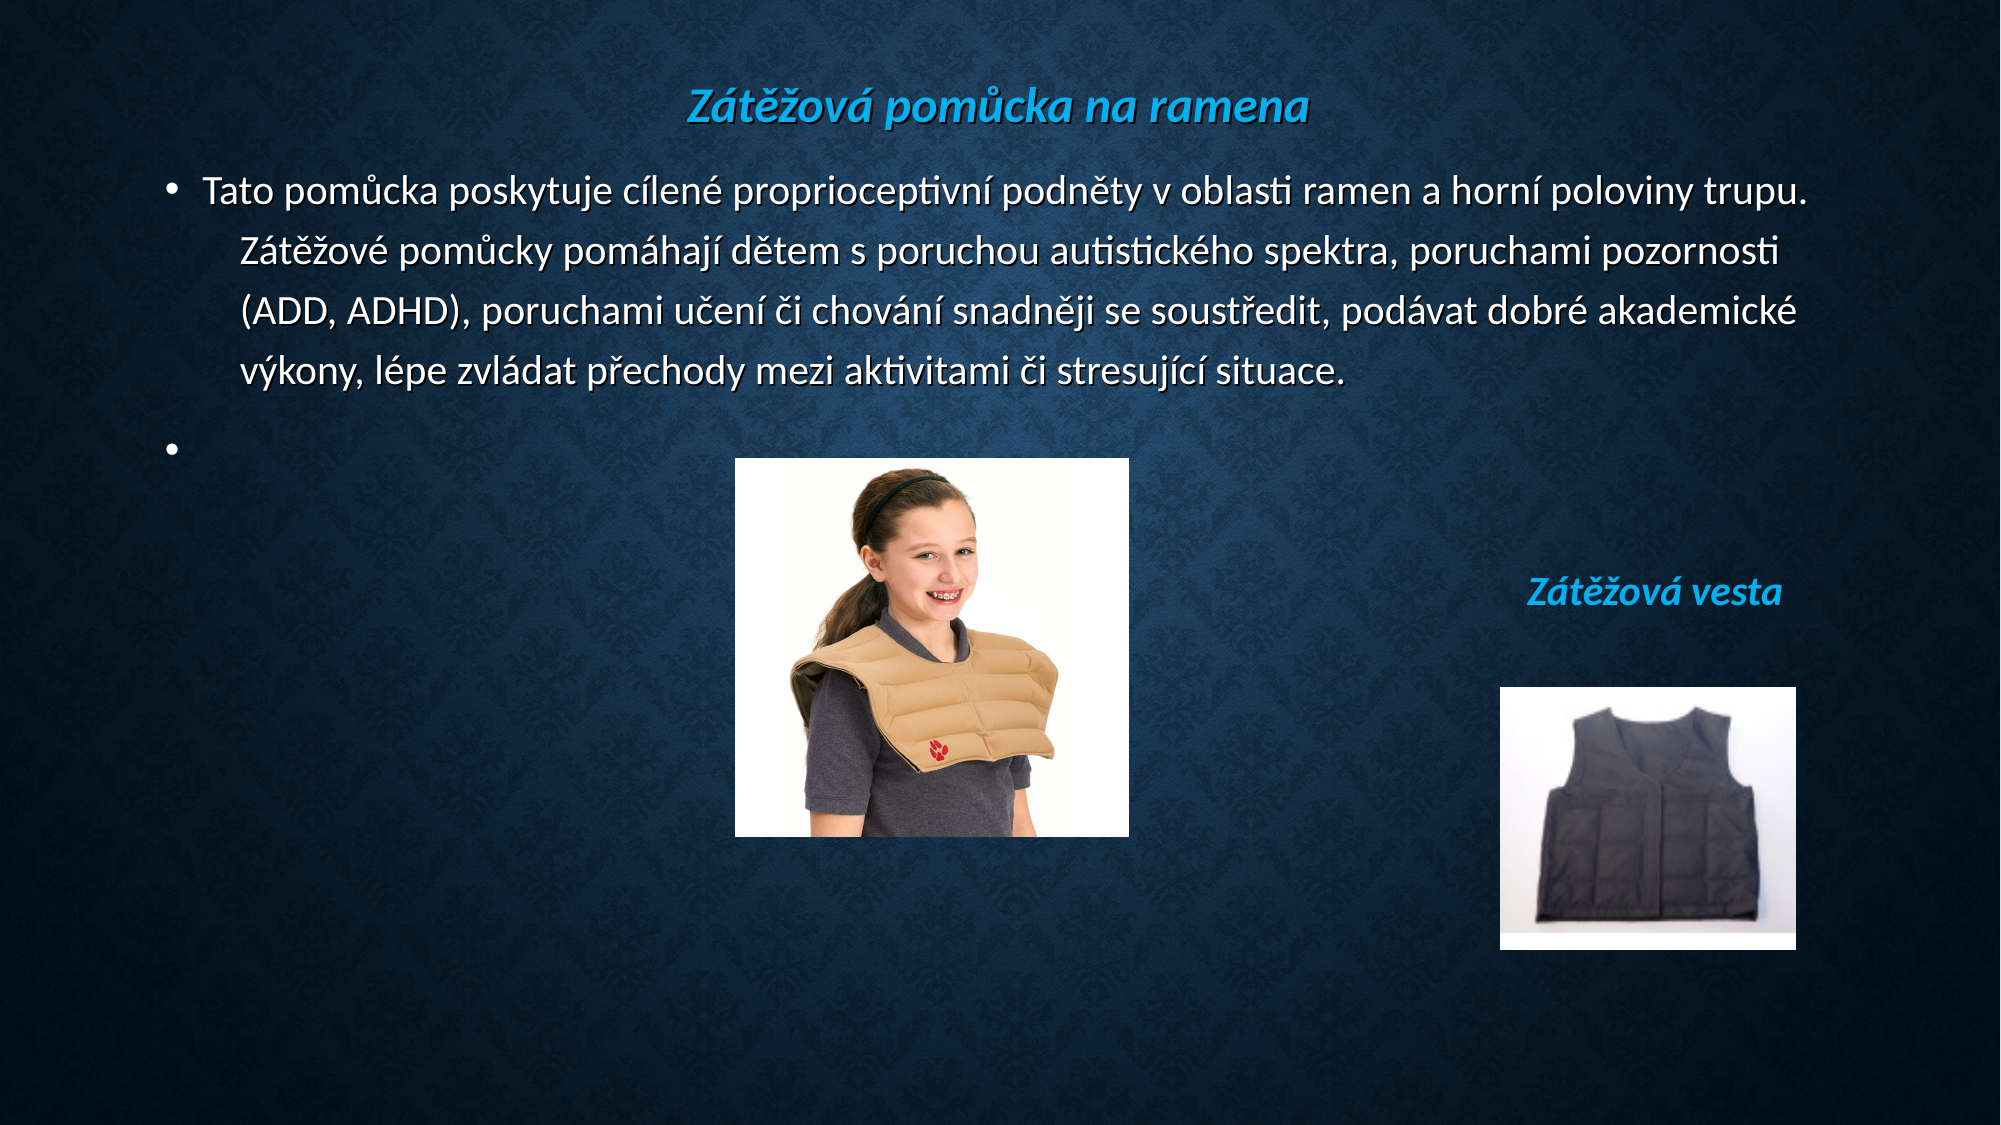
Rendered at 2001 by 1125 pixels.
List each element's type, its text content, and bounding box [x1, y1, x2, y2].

picture [1500, 687, 1796, 951]
picture [735, 458, 1129, 837]
list Zátěžová pomůcka na ramena Tato pomůcka poskytuje cílené proprioceptivní podněty v oblasti ramen a horní poloviny trupu. Zátěžové pomůcky pomáhají dětem s poruchou autistického spektra, poruchami pozornosti (ADD, ADHD), poruchami učení či chování snadněji se soustředit, podávat dobré akademické výkony, lépe zvládat přechody mezi aktivitami či stresující situace. [149, 52, 1849, 950]
text_box Zátěžová vesta [1500, 507, 1811, 621]
